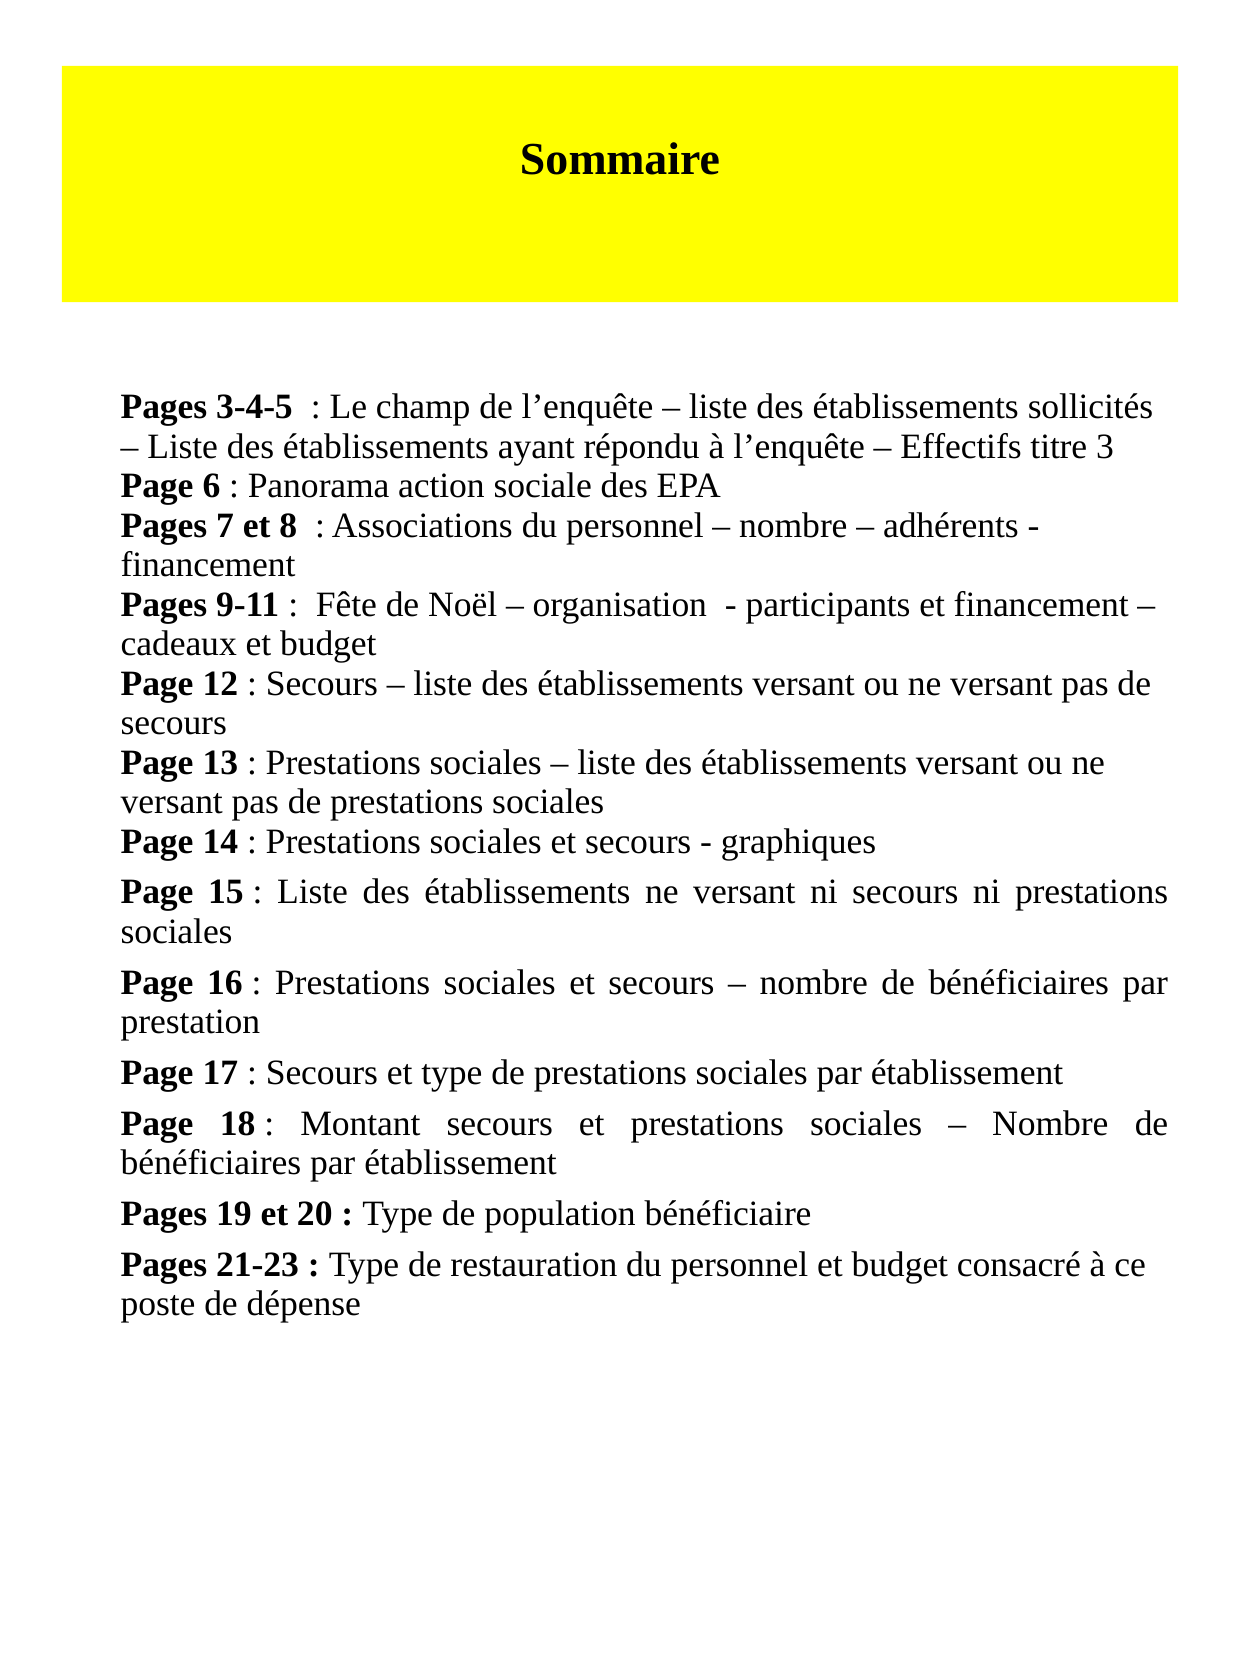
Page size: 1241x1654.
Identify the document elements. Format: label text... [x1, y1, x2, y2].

list Pages 3-4-5 : Le champ de l’enquête – liste des établissements sollicités – Liste des établissements ayant répondu à l’enquête – Effectifs titre 3 Page 6 : Panorama action sociale des EPA Pages 7 et 8 : Associations du personnel – nombre – adhérents - financement Pages 9-11 : Fête de Noël – organisation - participants et financement – cadeaux et budget Page 12 : Secours – liste des établissements versant ou ne versant pas de secours Page 13 : Prestations sociales – liste des établissements versant ou ne versant pas de prestations sociales Page 14 : Prestations sociales et secours - graphiques Page 15 : Liste des établissements ne versant ni secours ni prestations sociales Page 16 : Prestations sociales et secours – nombre de bénéficiaires par prestation Page 17 : Secours et type de prestations sociales par établissement Page 18 : Montant secours et prestations sociales – Nombre de bénéficiaires par établissement Pages 19 et 20 : Type de population bénéficiaire Pages 21-23 : Type de restauration du personnel et budget consacré à ce poste de dépense [53, 386, 1170, 1346]
title Sommaire [61, 65, 1179, 303]
